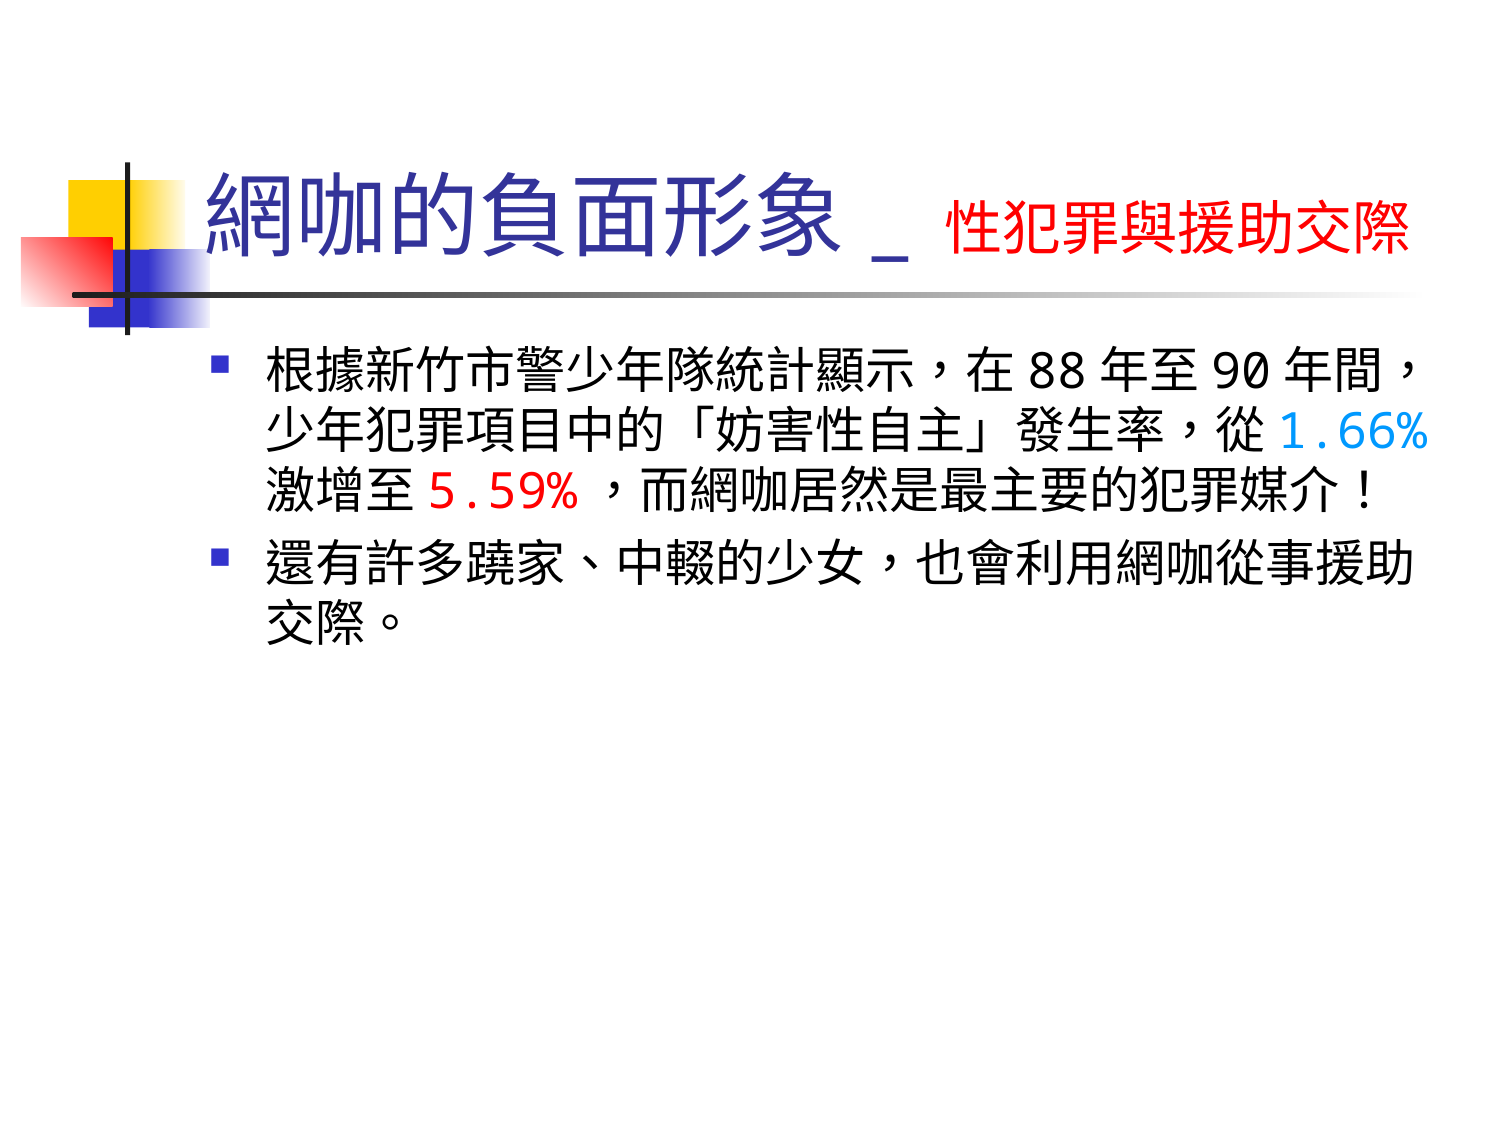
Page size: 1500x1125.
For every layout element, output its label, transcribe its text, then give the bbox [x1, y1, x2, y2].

title 網咖的負面形象_性犯罪與援助交際 [188, 35, 1500, 276]
list 根據新竹市警少年隊統計顯示，在88年至90年間，少年犯罪項目中的「妨害性自主」發生率，從1.66%激增至5.59%，而網咖居然是最主要的犯罪媒介！ 還有許多蹺家、中輟的少女，也會利用網咖從事援助交際。 [193, 331, 1469, 1007]
